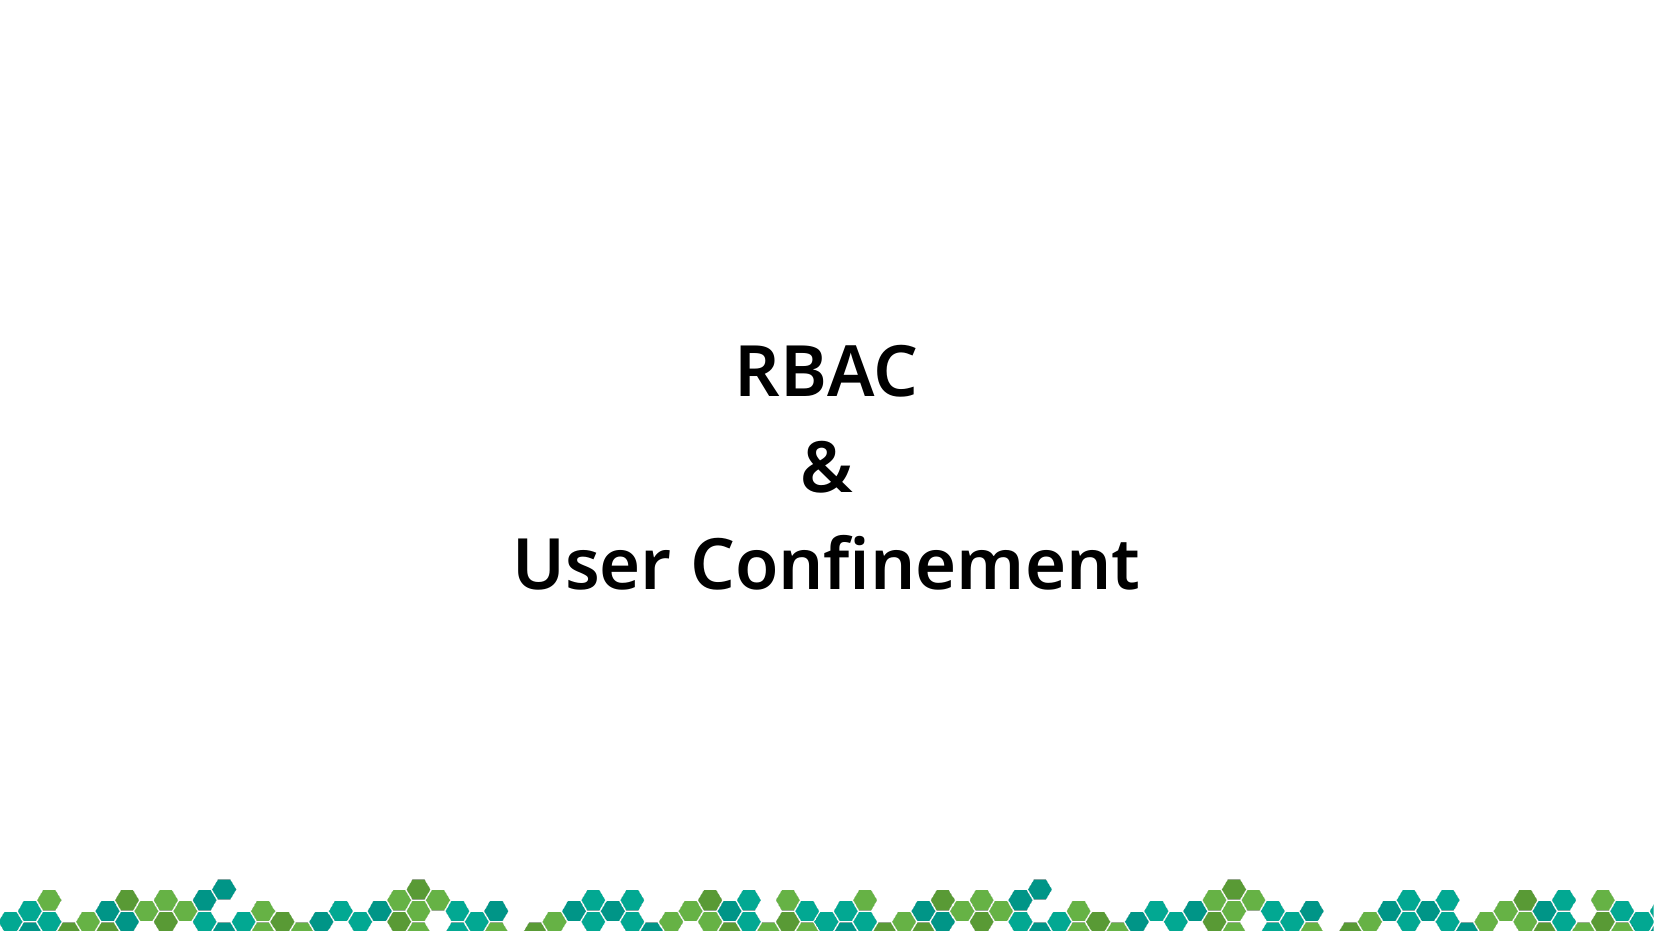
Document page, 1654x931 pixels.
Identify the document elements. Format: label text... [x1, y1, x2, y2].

picture [0, 871, 1654, 931]
title RBAC & User Confinement [82, 341, 1571, 589]
